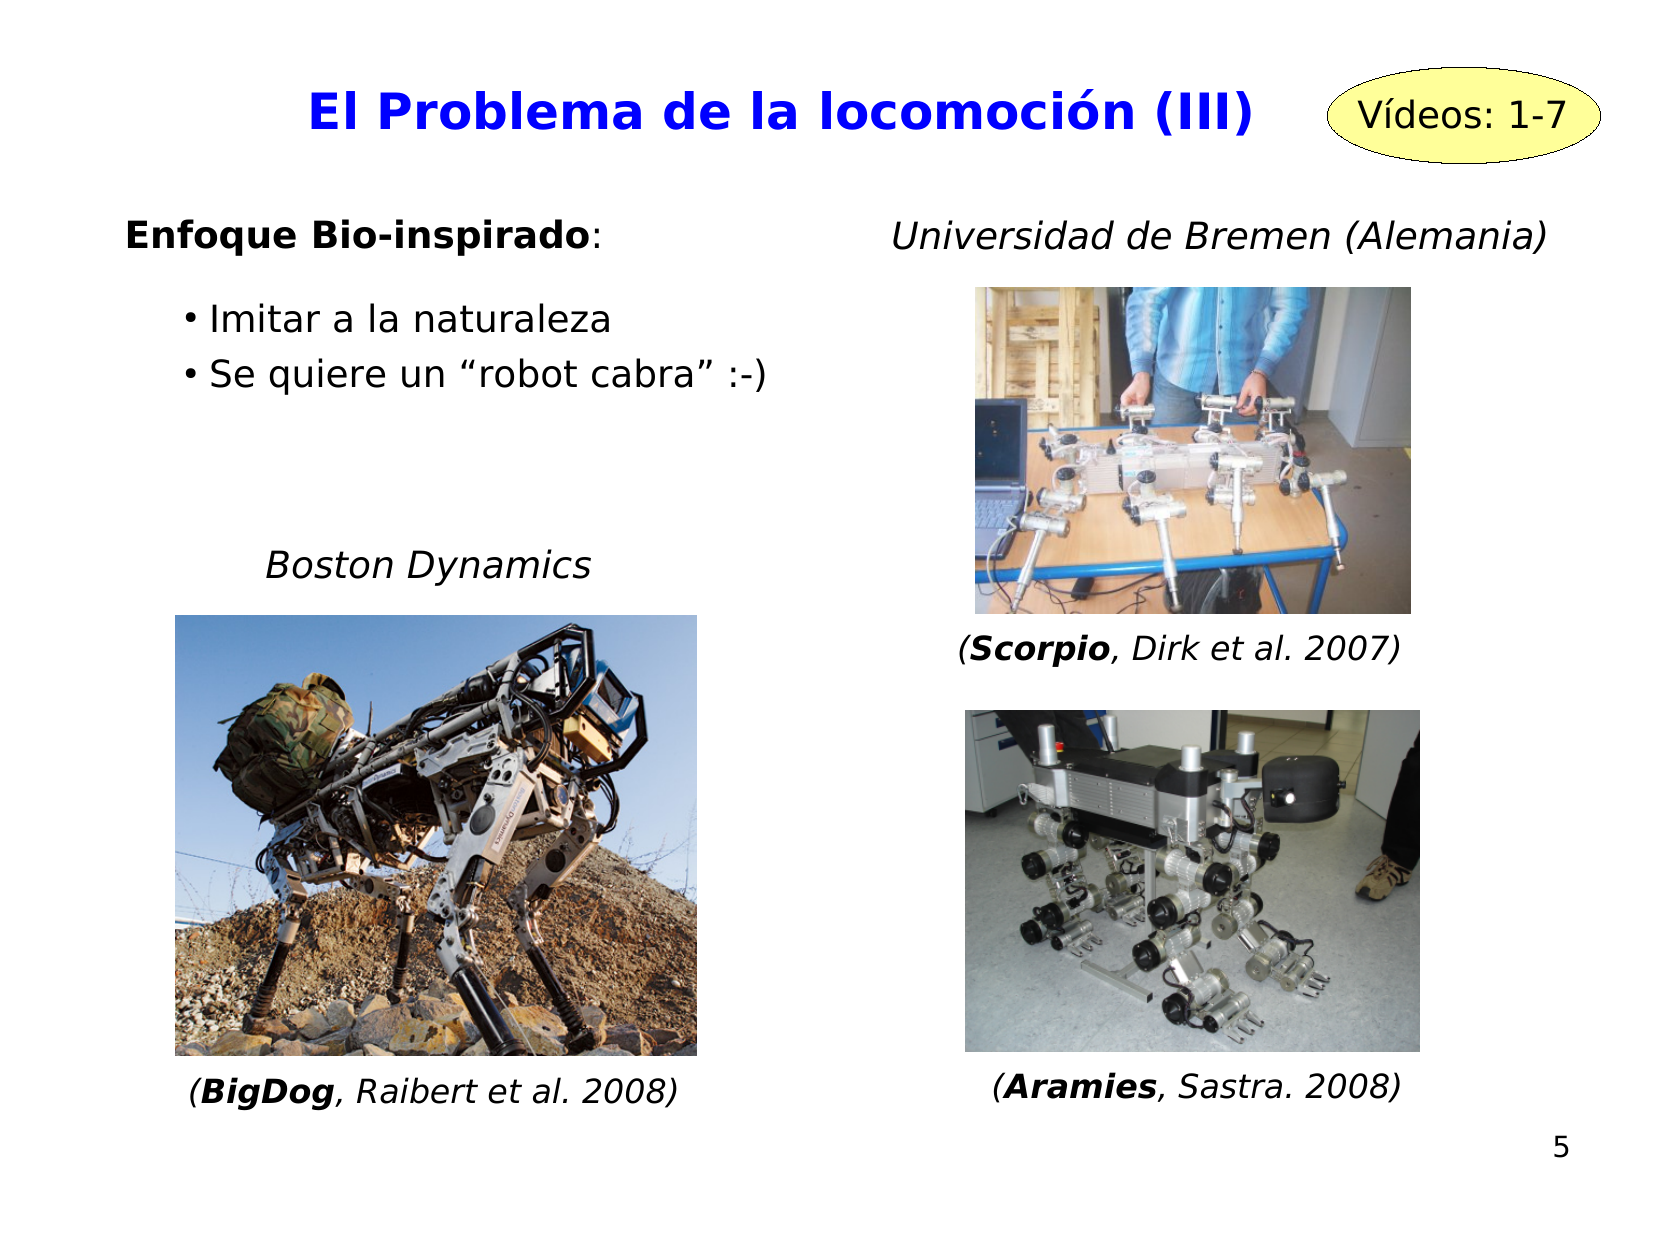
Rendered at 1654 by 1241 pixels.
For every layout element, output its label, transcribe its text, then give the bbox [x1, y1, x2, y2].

picture [175, 615, 697, 1056]
text_box [1355, 145, 1573, 164]
text_box Enfoque Bio-inspirado: [109, 206, 631, 265]
text_box Vídeos: 1-7 [1342, 86, 1584, 145]
text_box (BigDog, Raibert et al. 2008) [173, 1065, 696, 1120]
text_box Boston Dynamics [250, 535, 608, 595]
text_box [1327, 93, 1342, 138]
picture [975, 287, 1411, 614]
text_box [1584, 92, 1601, 139]
text_box Universidad de Bremen (Alemania) [876, 207, 1565, 266]
text_box El Problema de la locomoción (III) [293, 76, 1271, 150]
text_box (Scorpio, Dirk et al. 2007) [942, 622, 1418, 676]
picture [965, 710, 1420, 1052]
text_box Imitar a la naturaleza Se quiere un “robot cabra” :-) [169, 289, 784, 404]
text_box (Aramies, Sastra. 2008) [976, 1060, 1419, 1114]
text_box [1355, 67, 1573, 86]
